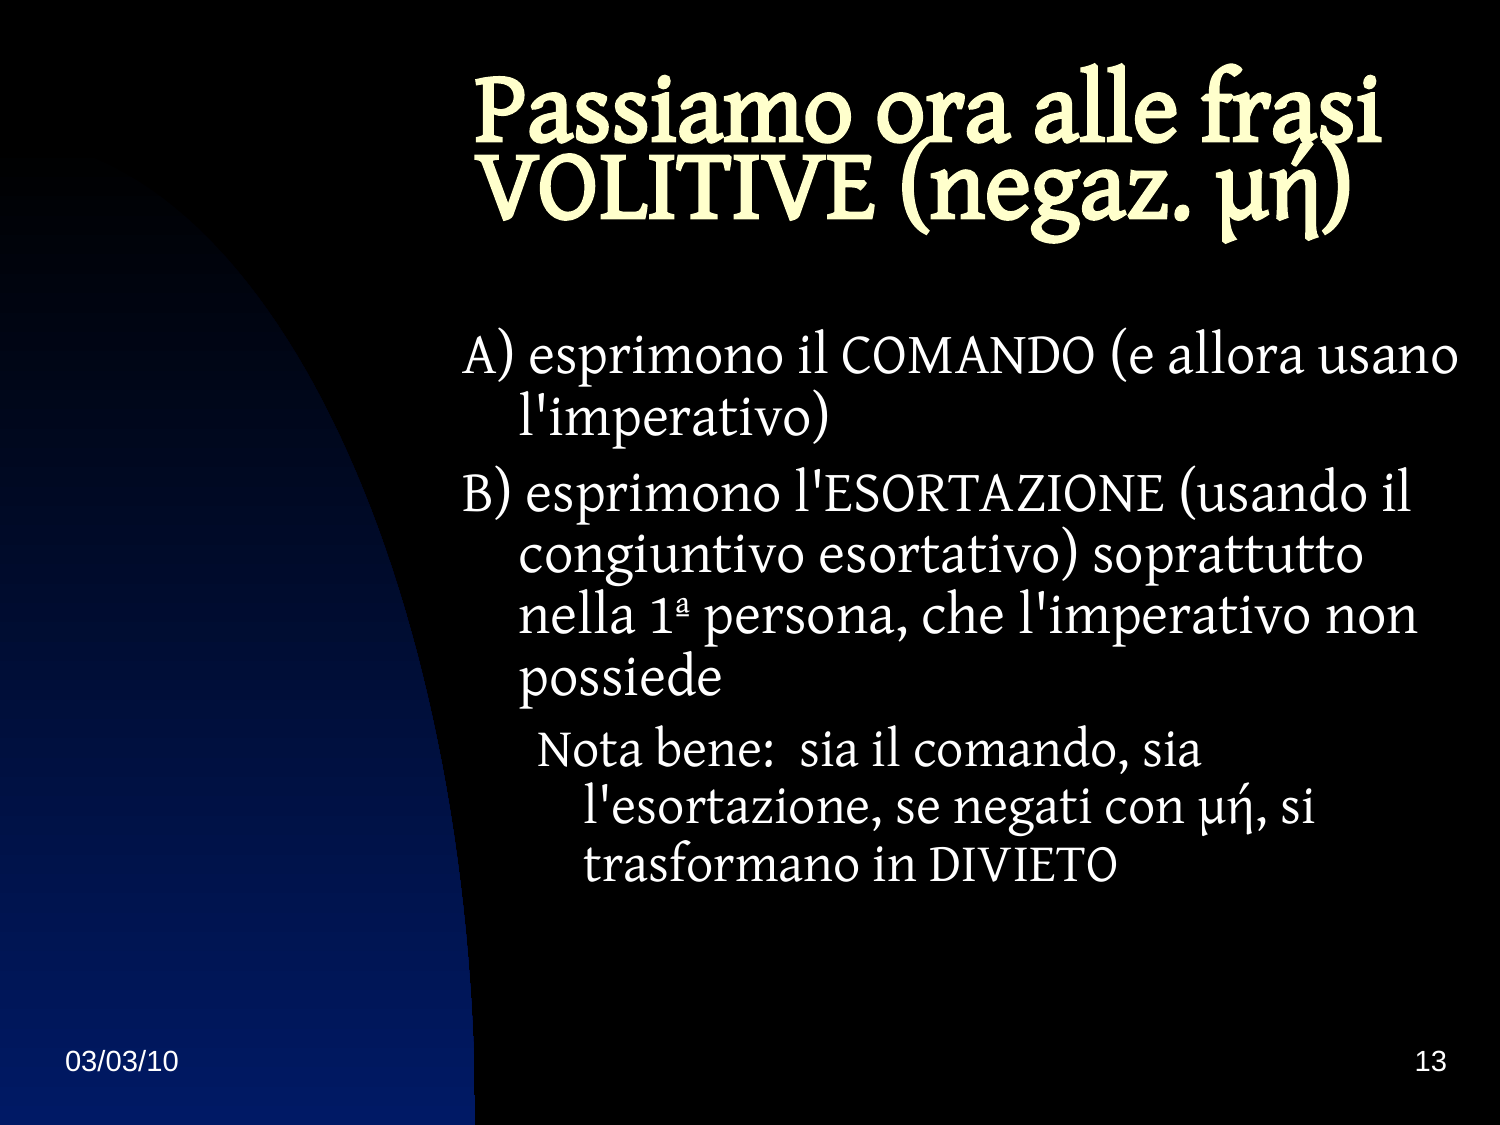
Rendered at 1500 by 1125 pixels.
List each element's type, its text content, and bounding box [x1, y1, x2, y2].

list A) esprimono il COMANDO (e allora usano l'imperativo) B) esprimono l'ESORTAZIONE (usando il congiuntivo esortativo) soprattutto nella 1ª persona, che l'imperativo non possiede Nota bene: sia il comando, sia l'esortazione, se negati con μή, si trasformano in DIVIETO [462, 324, 1463, 1000]
title Passiamo ora alle frasi VOLITIVE (negaz. μή) [474, 22, 1463, 290]
